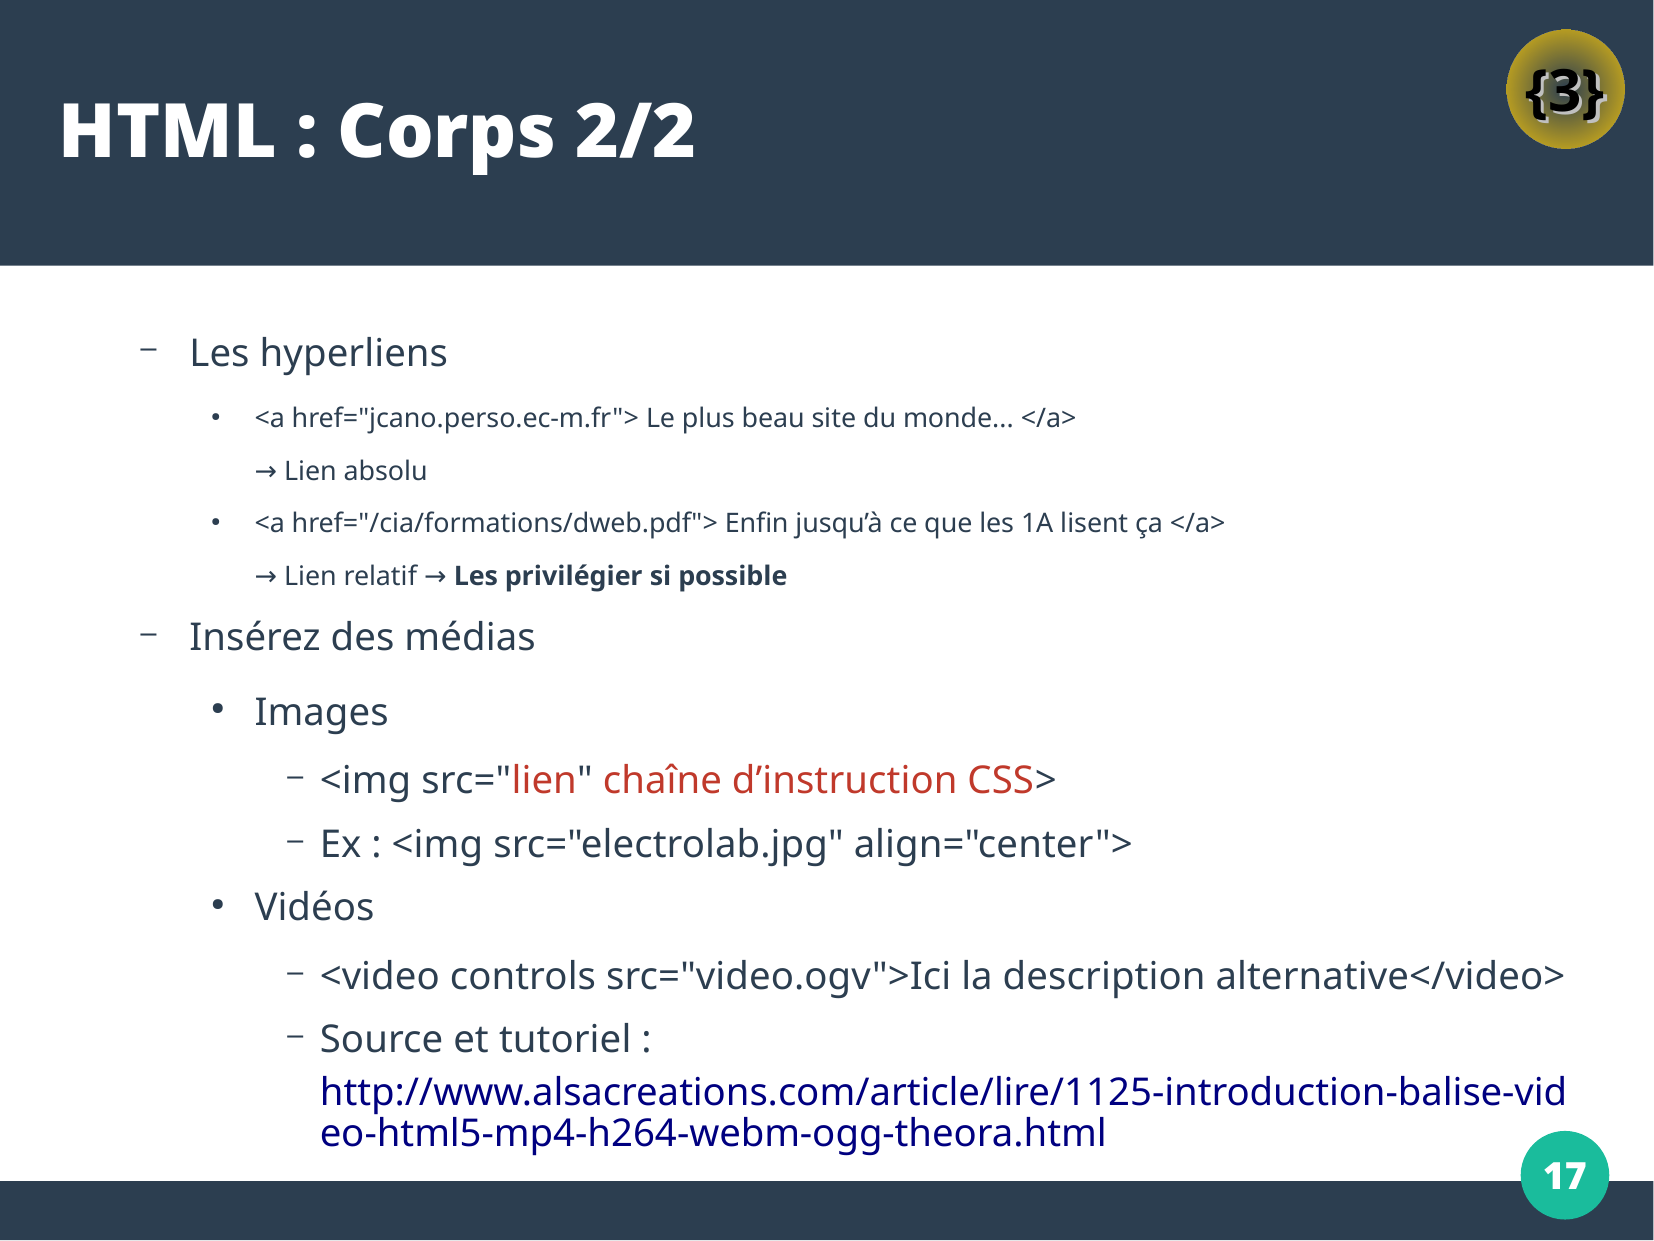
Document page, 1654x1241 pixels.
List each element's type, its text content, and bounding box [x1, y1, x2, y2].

title HTML : Corps 2/2 [59, 49, 1595, 207]
text_box {3} [1506, 29, 1625, 149]
list Les hyperliens <a href="jcano.perso.ec-m.fr"> Le plus beau site du monde... </a> → Lien absolu <a href="/cia/formations/dweb.pdf"> Enfin jusqu’à ce que les 1A lisent ça </a> → Lien relatif → Les privilégier si possible Insérez des médias Images <img src="lien" chaîne d’instruction CSS> Ex : <img src="electrolab.jpg" align="center"> Vidéos <video controls src="video.ogv">Ici la description alternative</video> Source et tutoriel : http://www.alsacreations.com/article/lire/1125-introduction-balise-video-html5-mp4-h264-webm-ogg-theora.html [59, 324, 1595, 1152]
